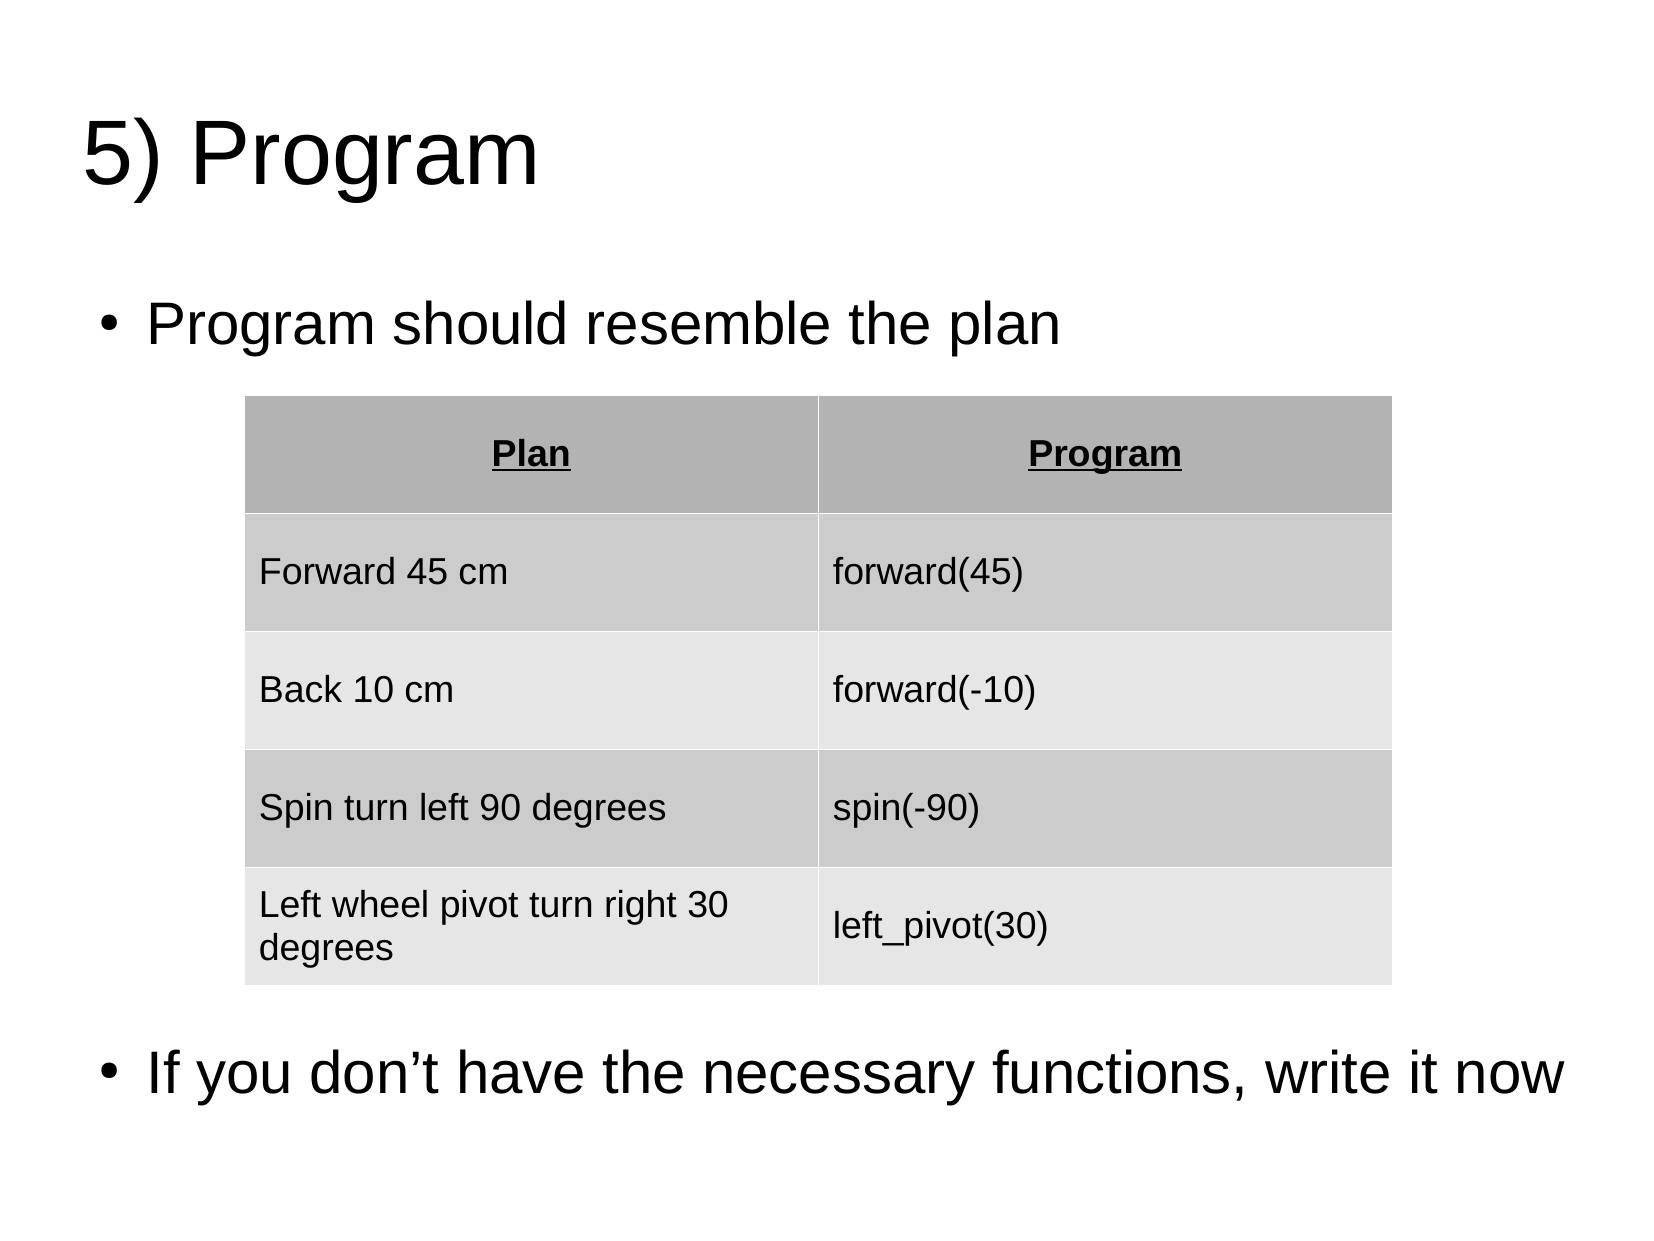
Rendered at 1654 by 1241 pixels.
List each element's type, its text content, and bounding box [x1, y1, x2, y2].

title 5) Program [82, 49, 1571, 257]
table_cell Back 10 cm [245, 632, 818, 749]
table_cell forward(45) [819, 514, 1392, 631]
table_header Program [819, 396, 1392, 513]
table_cell forward(-10) [819, 632, 1392, 749]
table_header Plan [245, 396, 818, 513]
list Program should resemble the plan If you don’t have the necessary functions, write it now [82, 290, 1571, 1126]
table_cell Spin turn left 90 degrees [245, 750, 818, 867]
table_cell spin(-90) [819, 750, 1392, 867]
table_cell Forward 45 cm [245, 514, 818, 631]
table_cell left_pivot(30) [819, 868, 1392, 985]
table_cell Left wheel pivot turn right 30 degrees [245, 868, 818, 985]
